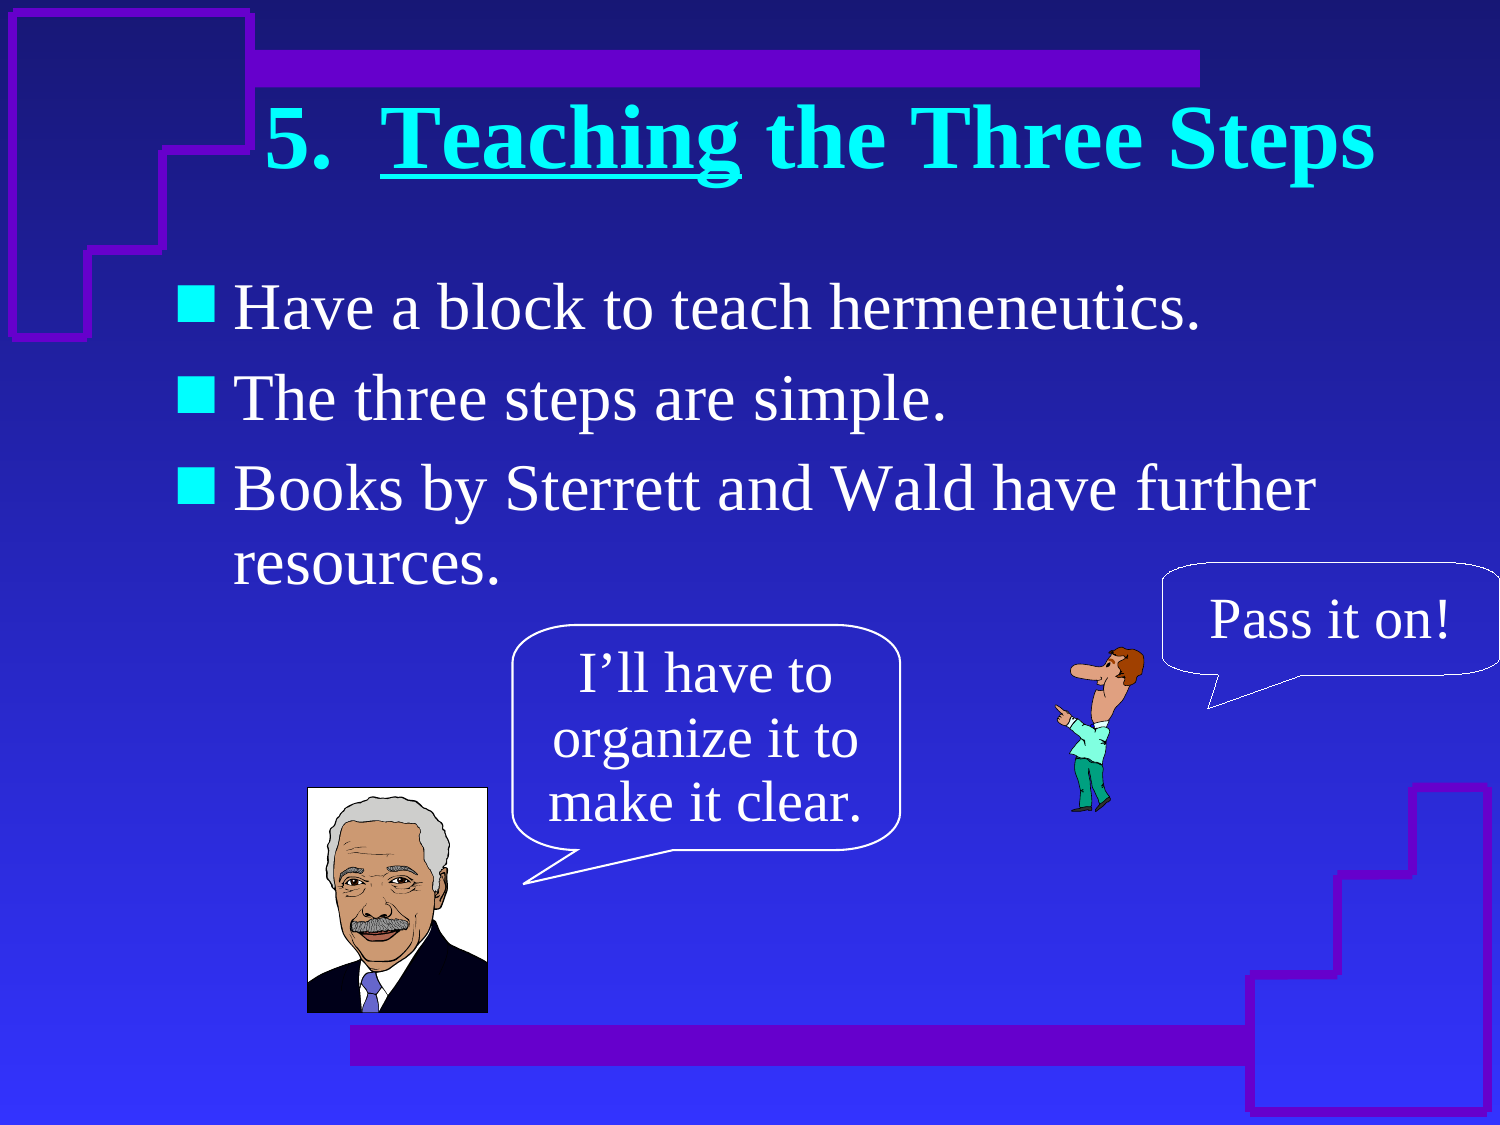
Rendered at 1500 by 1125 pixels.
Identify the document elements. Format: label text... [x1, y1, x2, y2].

text_box I’ll have to organize it to make it clear. [512, 624, 901, 885]
picture [307, 795, 488, 1013]
chart [1054, 646, 1145, 813]
list Have a block to teach hermeneutics. The three steps are simple. Books by Sterrett and Wald have further resources. [162, 262, 1450, 988]
text_box [307, 787, 488, 795]
text_box Pass it on! [1162, 562, 1500, 709]
title 5. Teaching the Three Steps [249, 74, 1450, 201]
